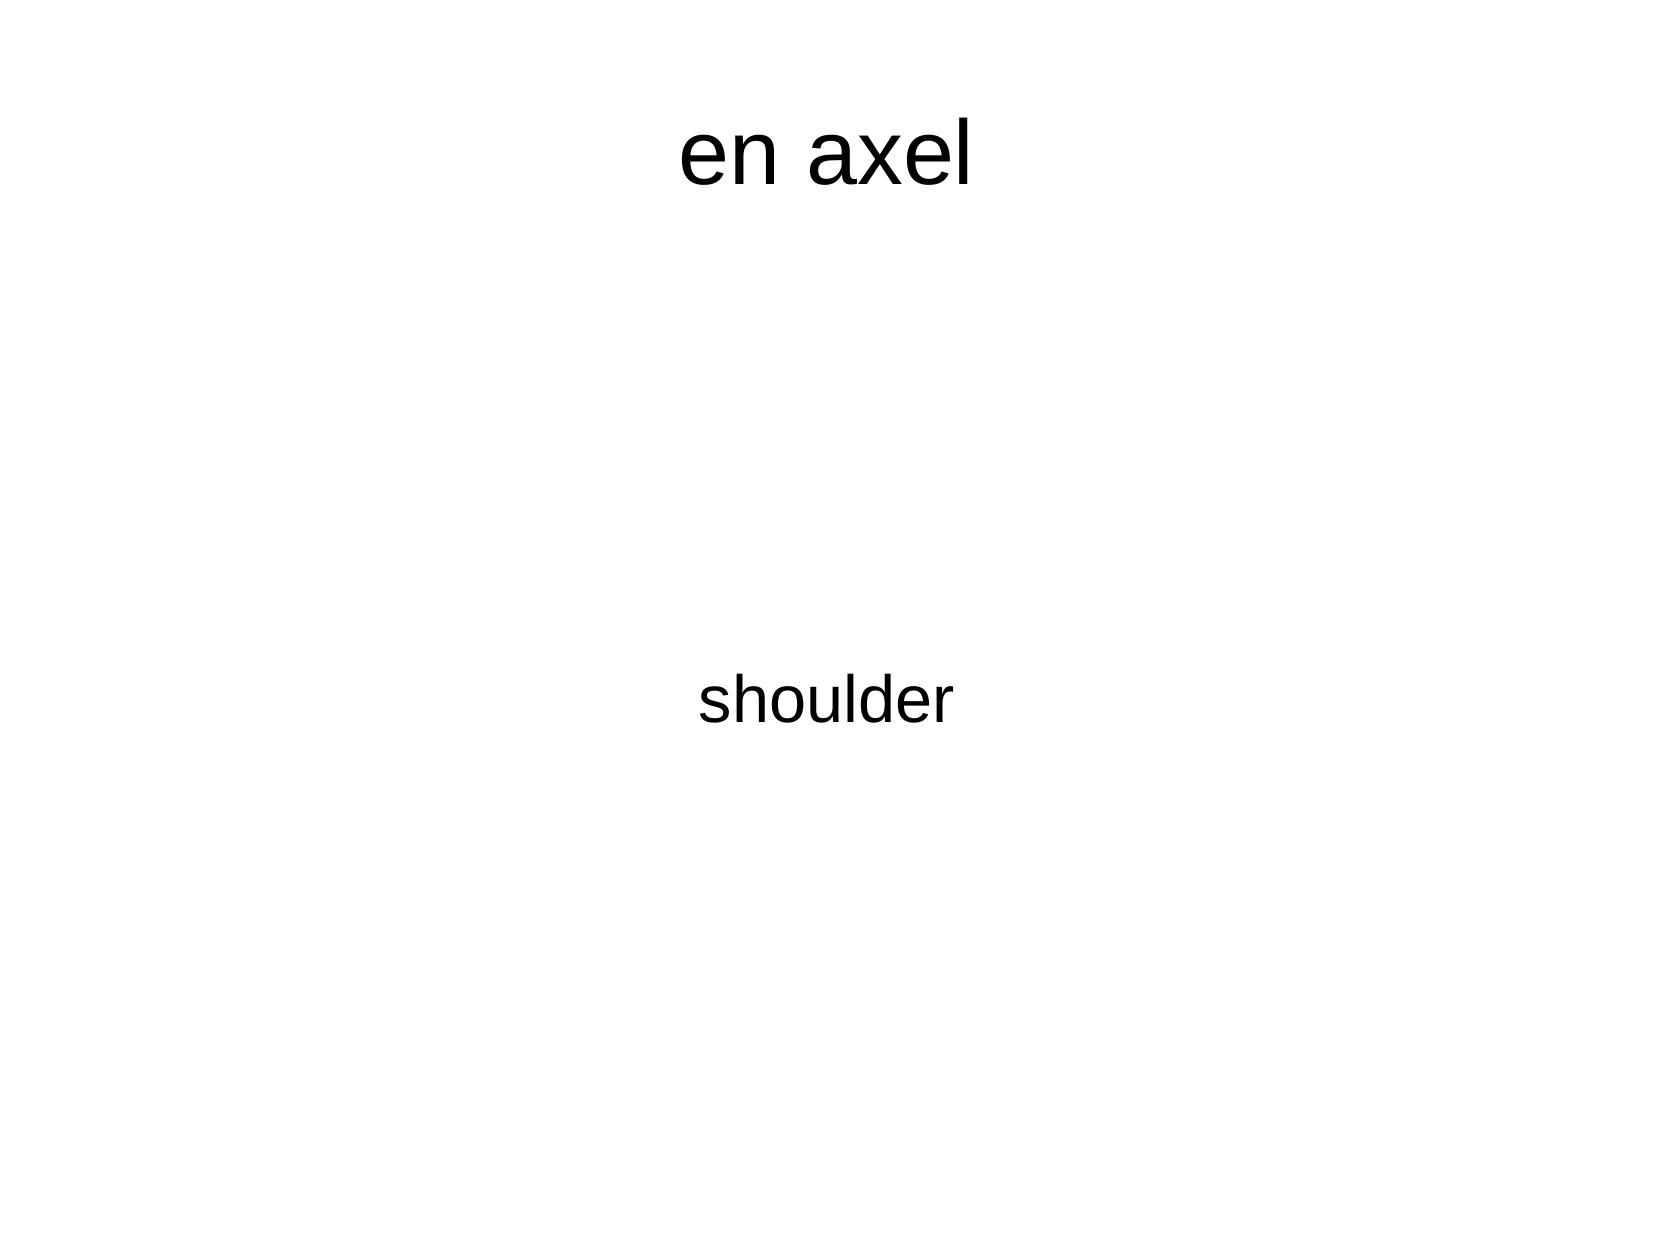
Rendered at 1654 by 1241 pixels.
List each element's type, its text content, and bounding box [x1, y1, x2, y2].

title en axel [82, 56, 1571, 250]
subtitle shoulder [82, 297, 1571, 1102]
